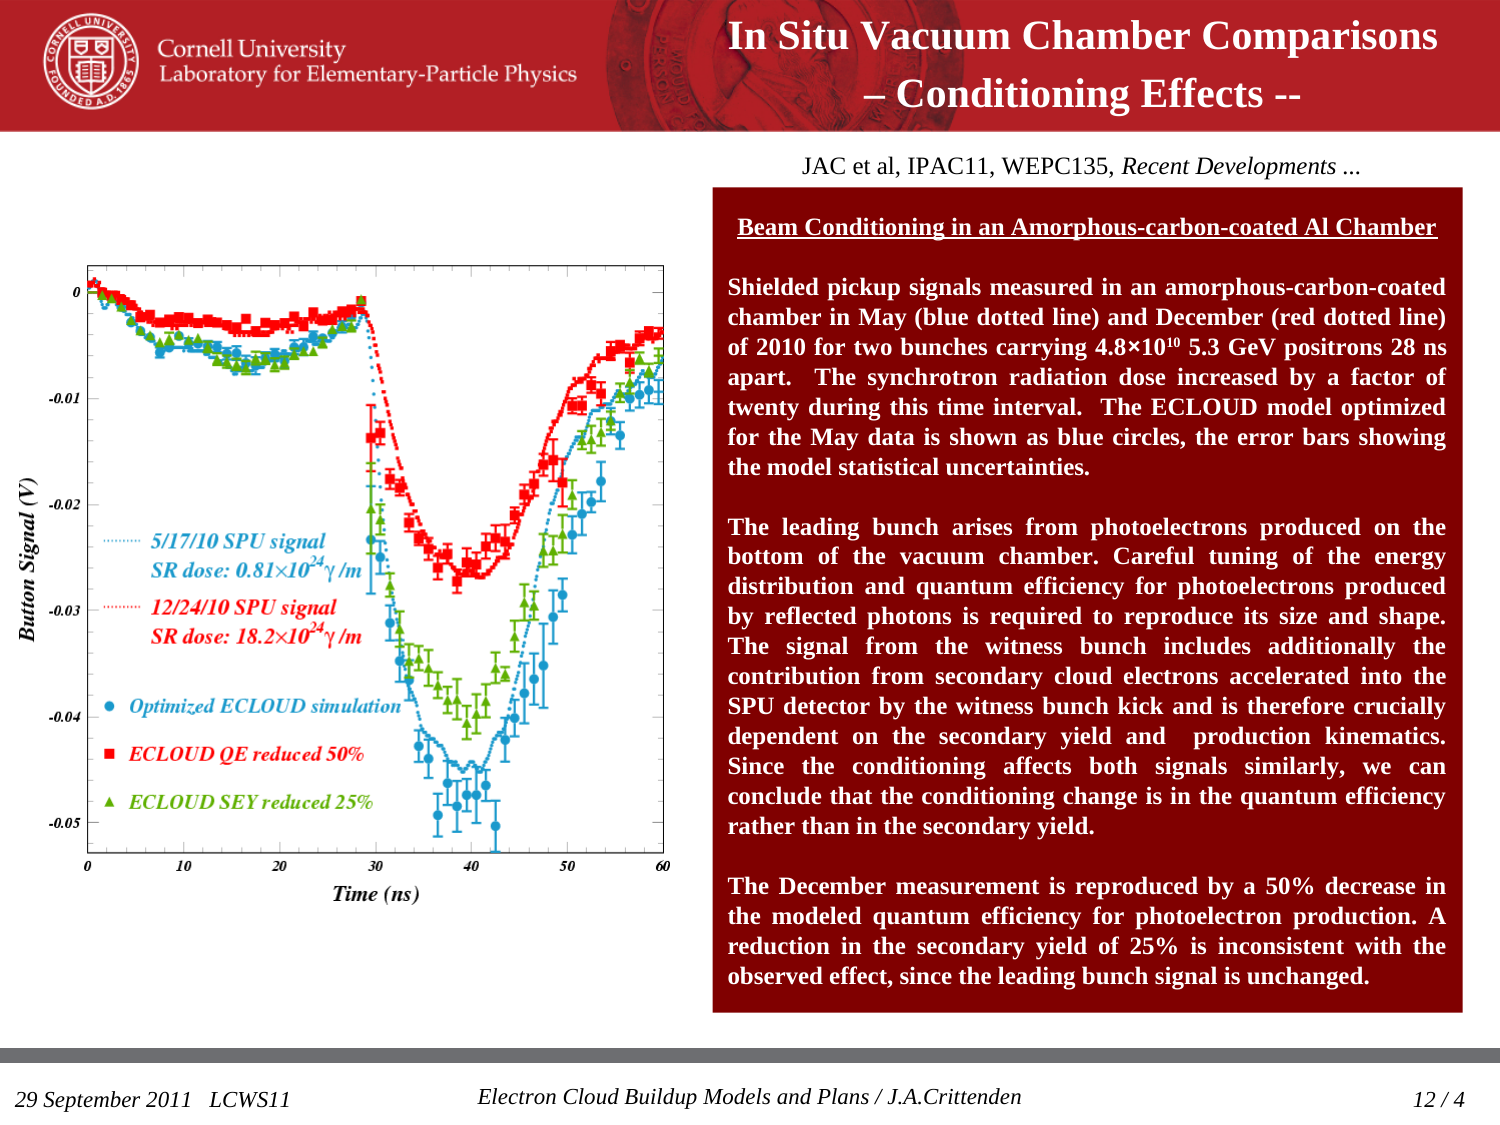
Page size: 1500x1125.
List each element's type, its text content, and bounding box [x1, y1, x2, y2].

picture [0, 0, 1500, 132]
picture [15, 262, 676, 908]
text_box Beam Conditioning in an Amorphous-carbon-coated Al Chamber Shielded pickup signals measured in an amorphous-carbon-coated chamber in May (blue dotted line) and December (red dotted line) of 2010 for two bunches carrying 4.8×1010 5.3 GeV positrons 28 ns apart. The synchrotron radiation dose increased by a factor of twenty during this time interval. The ECLOUD model optimized for the May data is shown as blue circles, the error bars showing the model statistical uncertainties. The leading bunch arises from photoelectrons produced on the bottom of the vacuum chamber. Careful tuning of the energy distribution and quantum efficiency for photoelectrons produced by reflected photons is required to reproduce its size and shape. The signal from the witness bunch includes additionally the contribution from secondary cloud electrons accelerated into the SPU detector by the witness bunch kick and is therefore crucially dependent on the secondary yield and production kinematics. Since the conditioning affects both signals similarly, we can conclude that the conditioning change is in the quantum efficiency rather than in the secondary yield. The December measurement is reproduced by a 50% decrease in the modeled quantum efficiency for photoelectron production. A reduction in the secondary yield of 25% is inconsistent with the observed effect, since the leading bunch signal is unchanged. [712, 187, 1463, 1013]
title In Situ Vacuum Chamber Comparisons – Conditioning Effects -- [674, 0, 1492, 117]
text_box JAC et al, IPAC11, WEPC135, Recent Developments ... [787, 142, 1500, 188]
